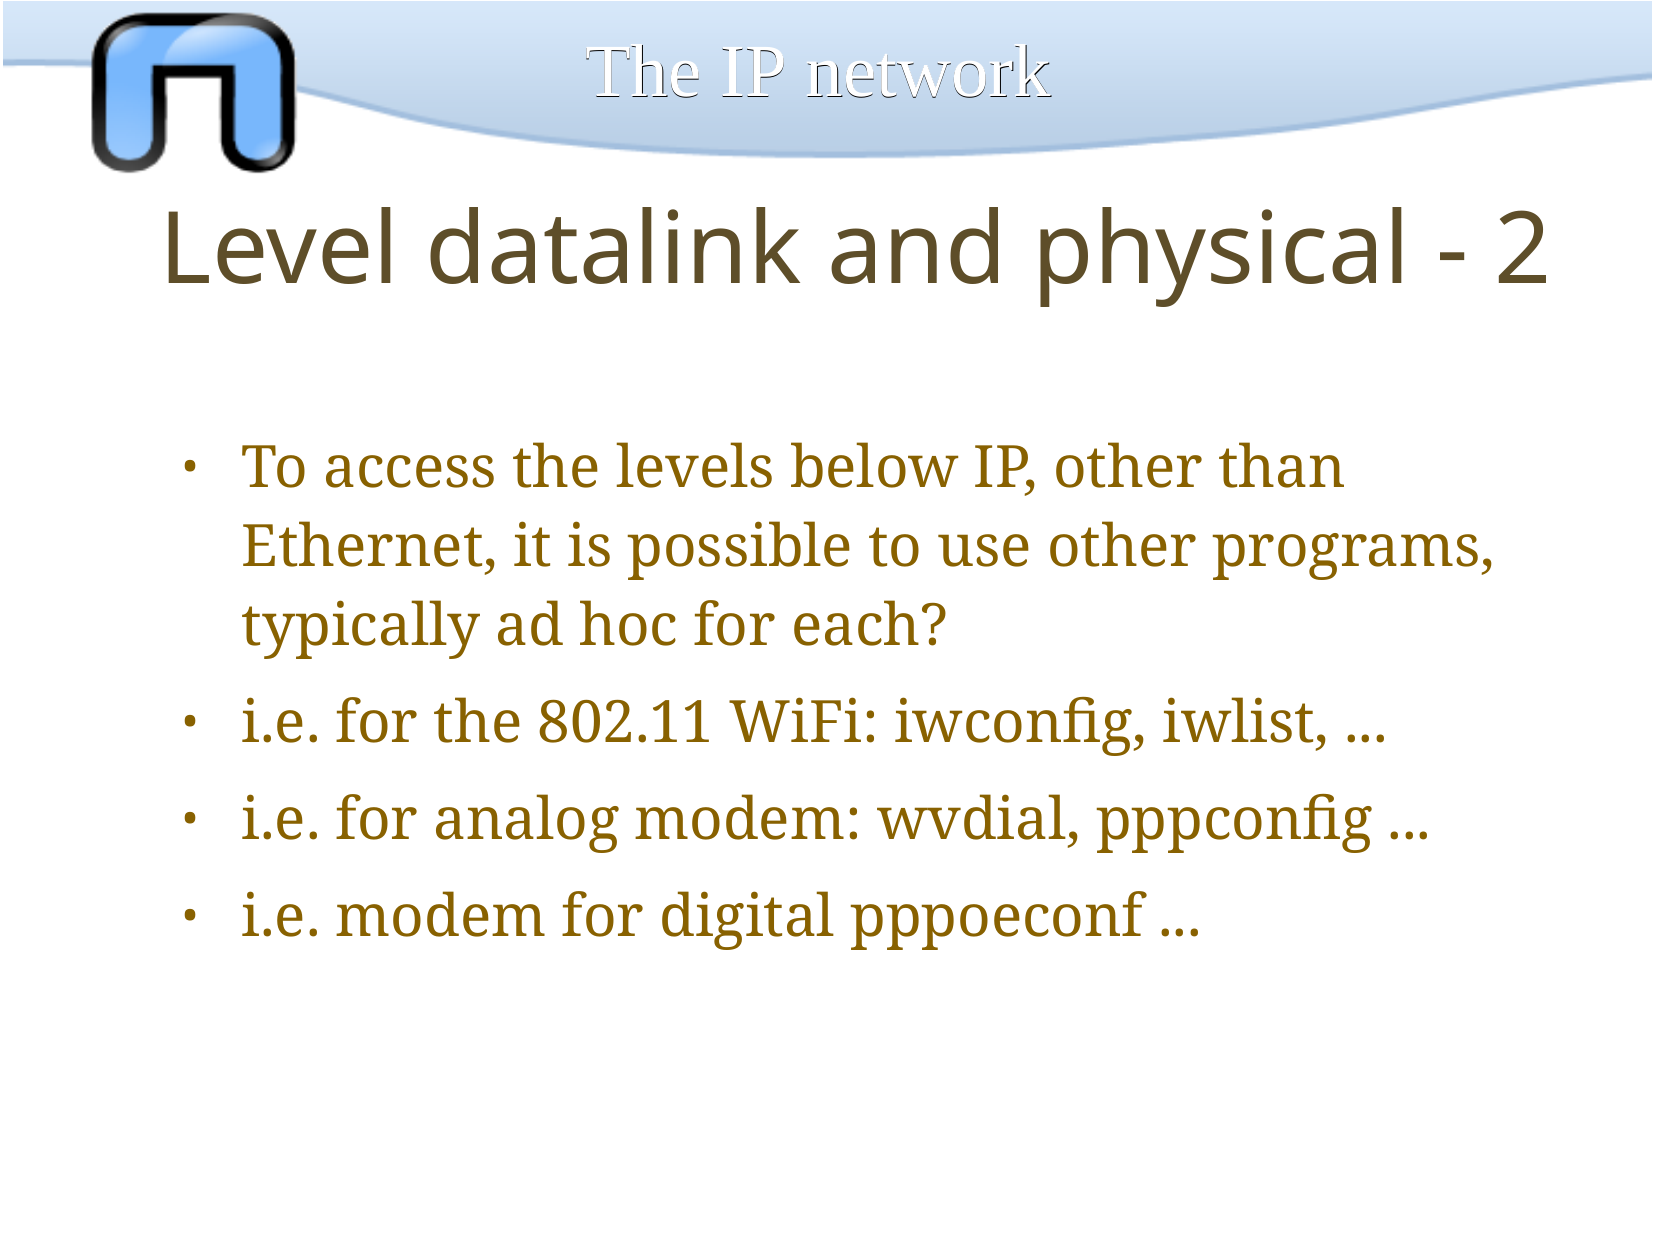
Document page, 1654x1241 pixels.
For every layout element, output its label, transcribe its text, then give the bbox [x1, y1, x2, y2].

title Level datalink and physical - 2 [147, 82, 1565, 408]
picture [0, 0, 1654, 1241]
text_box The IP network [573, 29, 1063, 82]
list To access the levels below IP, other than Ethernet, it is possible to use other programs, typically ad hoc for each? i.e. for the 802.11 WiFi: iwconfig, iwlist, ... i.e. for analog modem: wvdial, pppconfig ... i.e. modem for digital pppoeconf ... [147, 425, 1565, 1241]
